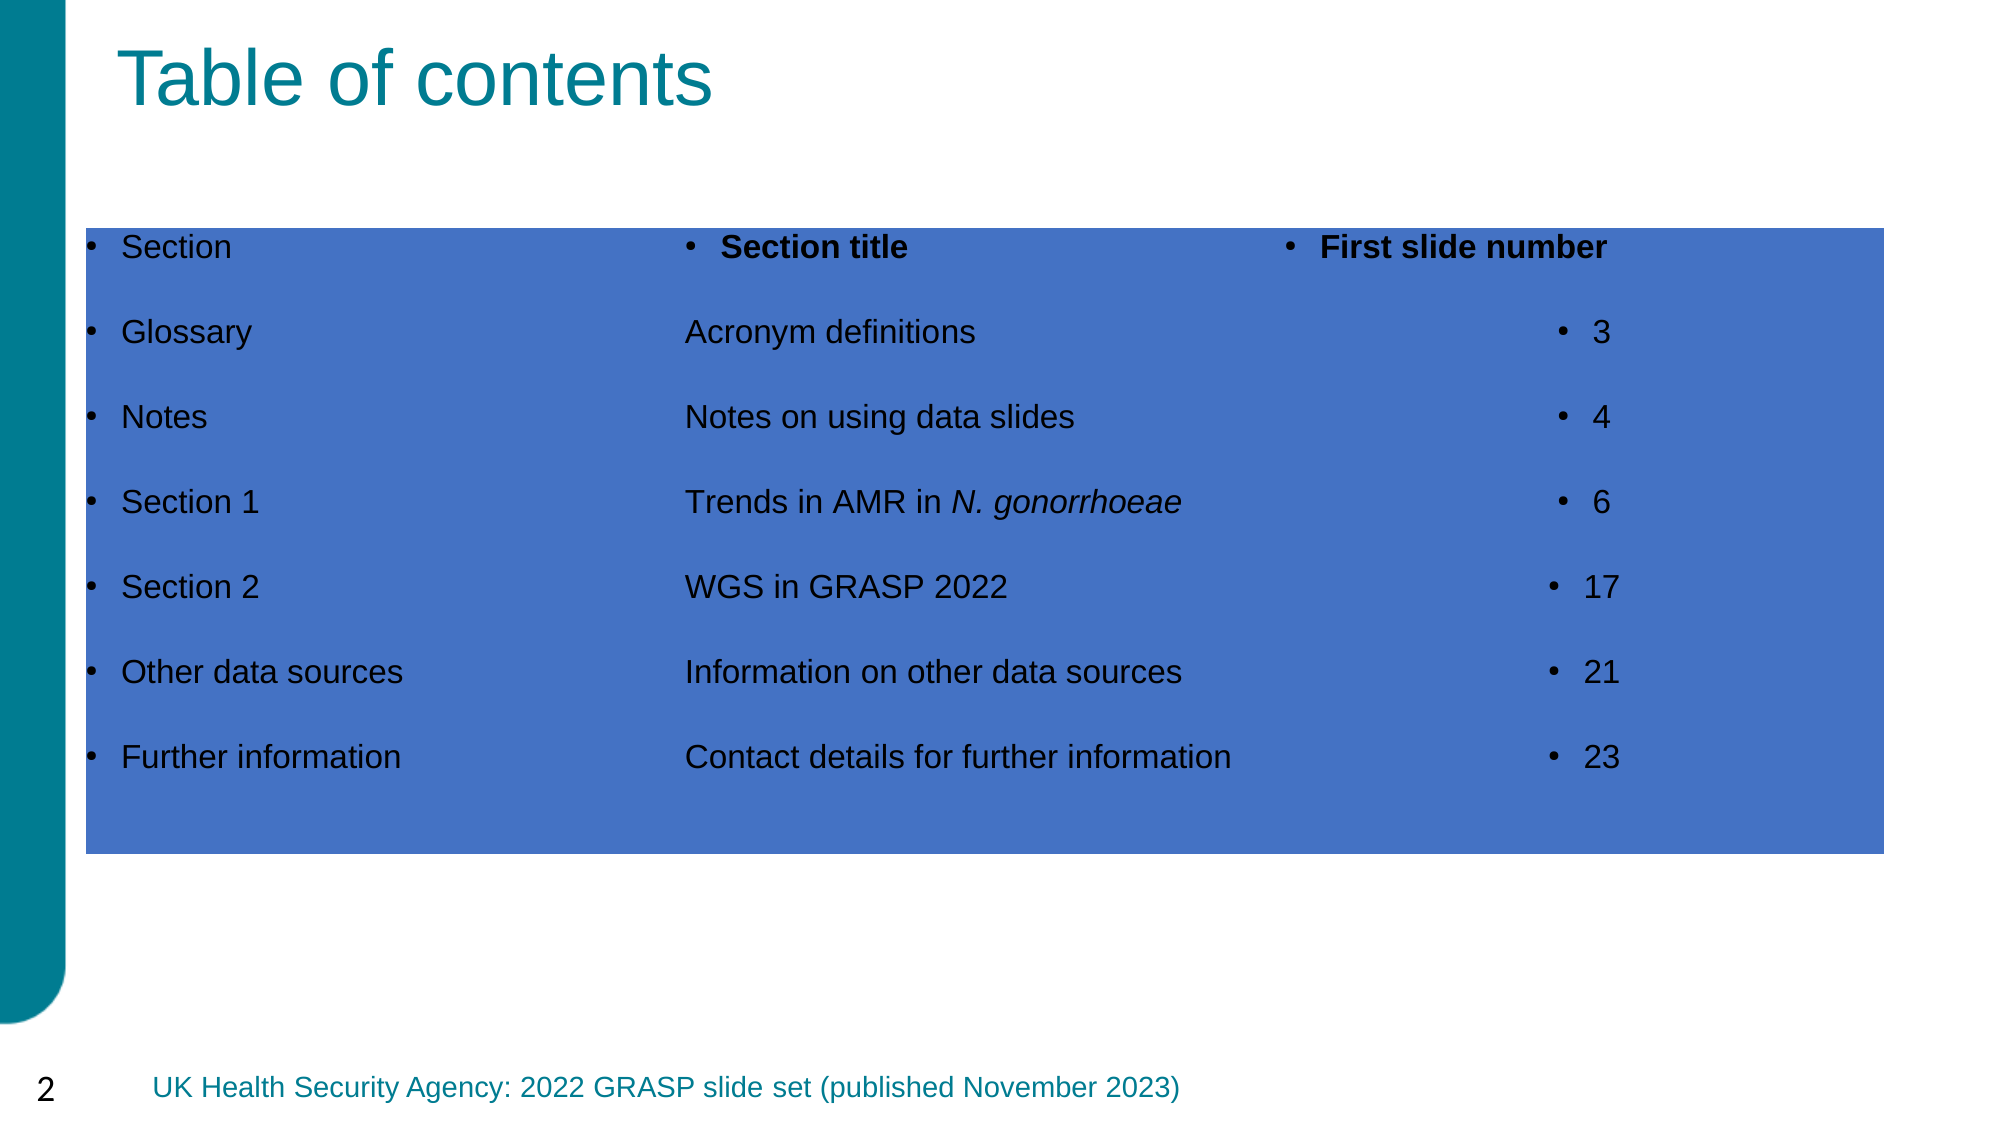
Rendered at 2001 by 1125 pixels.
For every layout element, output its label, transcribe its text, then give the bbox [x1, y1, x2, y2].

table_cell Section 1 [86, 483, 685, 569]
table_cell 23 [1285, 739, 1884, 854]
table_cell Other data sources [86, 654, 685, 739]
table_cell Glossary [86, 313, 685, 398]
table_cell Notes on using data slides [685, 398, 1285, 483]
table_cell 17 [1285, 569, 1884, 654]
table_header Section title [685, 228, 1285, 313]
table_cell Contact details for further information [685, 739, 1285, 854]
table_cell 4 [1285, 398, 1884, 483]
table_cell Section 2 [86, 569, 685, 654]
table_cell Information on other data sources [685, 654, 1285, 739]
table_cell Acronym definitions [685, 313, 1285, 398]
title Table of contents [101, 29, 1926, 189]
table_cell Notes [86, 398, 685, 483]
table_cell WGS in GRASP 2022 [685, 569, 1285, 654]
table_header First slide number [1285, 228, 1884, 313]
text_box [21, 1056, 120, 1117]
table_cell Further information [86, 739, 685, 854]
table_cell 6 [1285, 483, 1884, 569]
table_cell Trends in AMR in N. gonorrhoeae [685, 483, 1285, 569]
text_box UK Health Security Agency: 2022 GRASP slide set (published November 2023) [137, 1056, 1780, 1116]
table_cell 21 [1285, 654, 1884, 739]
table_cell 3 [1285, 313, 1884, 398]
table_header Section [86, 228, 685, 313]
